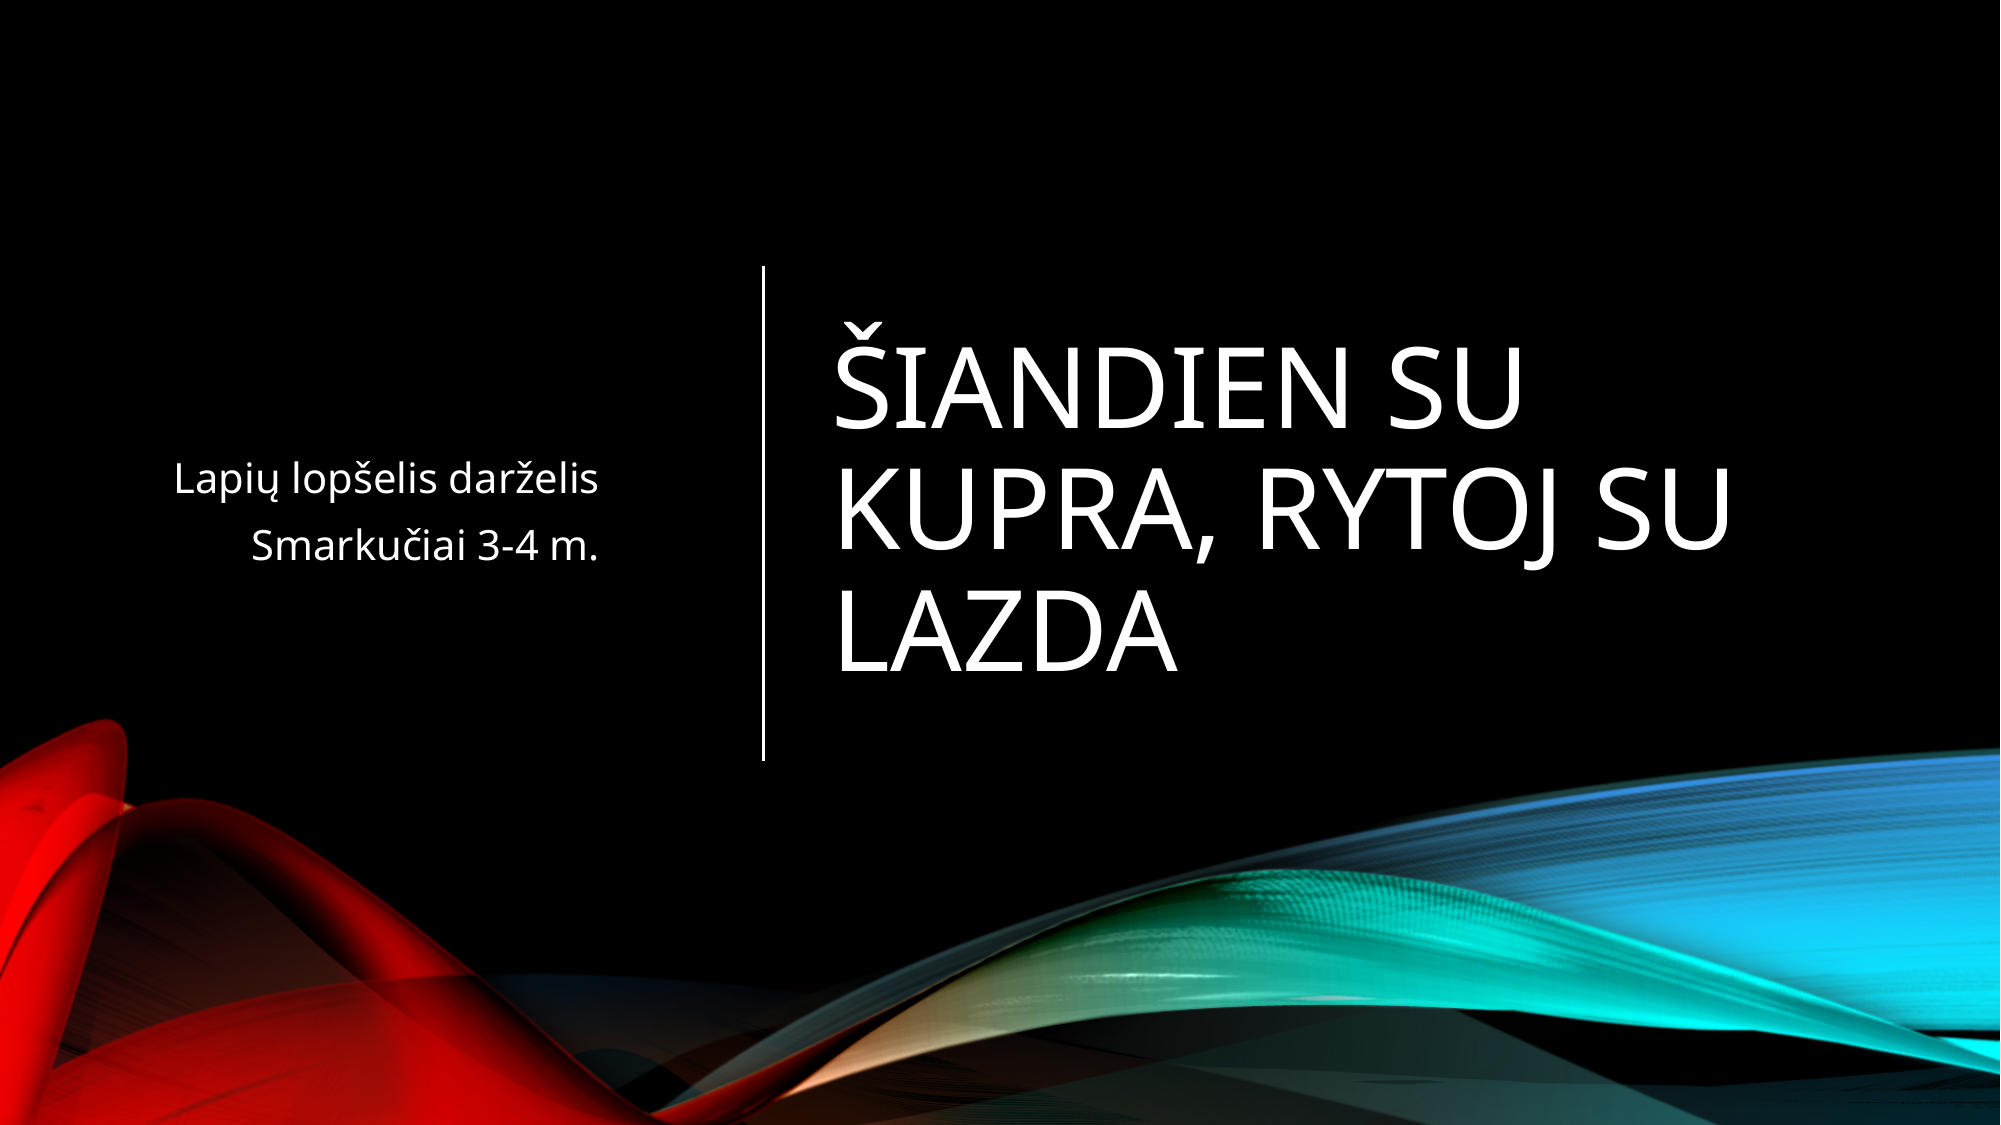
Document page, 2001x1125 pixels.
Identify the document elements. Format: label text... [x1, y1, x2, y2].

subtitle Lapių lopšelis darželis Smarkučiai 3-4 m. [158, 158, 711, 869]
title Šiandien su kupra, rytoj su lazda [816, 158, 1829, 869]
text_box [0, 0, 2000, 717]
picture [0, 717, 2000, 1125]
